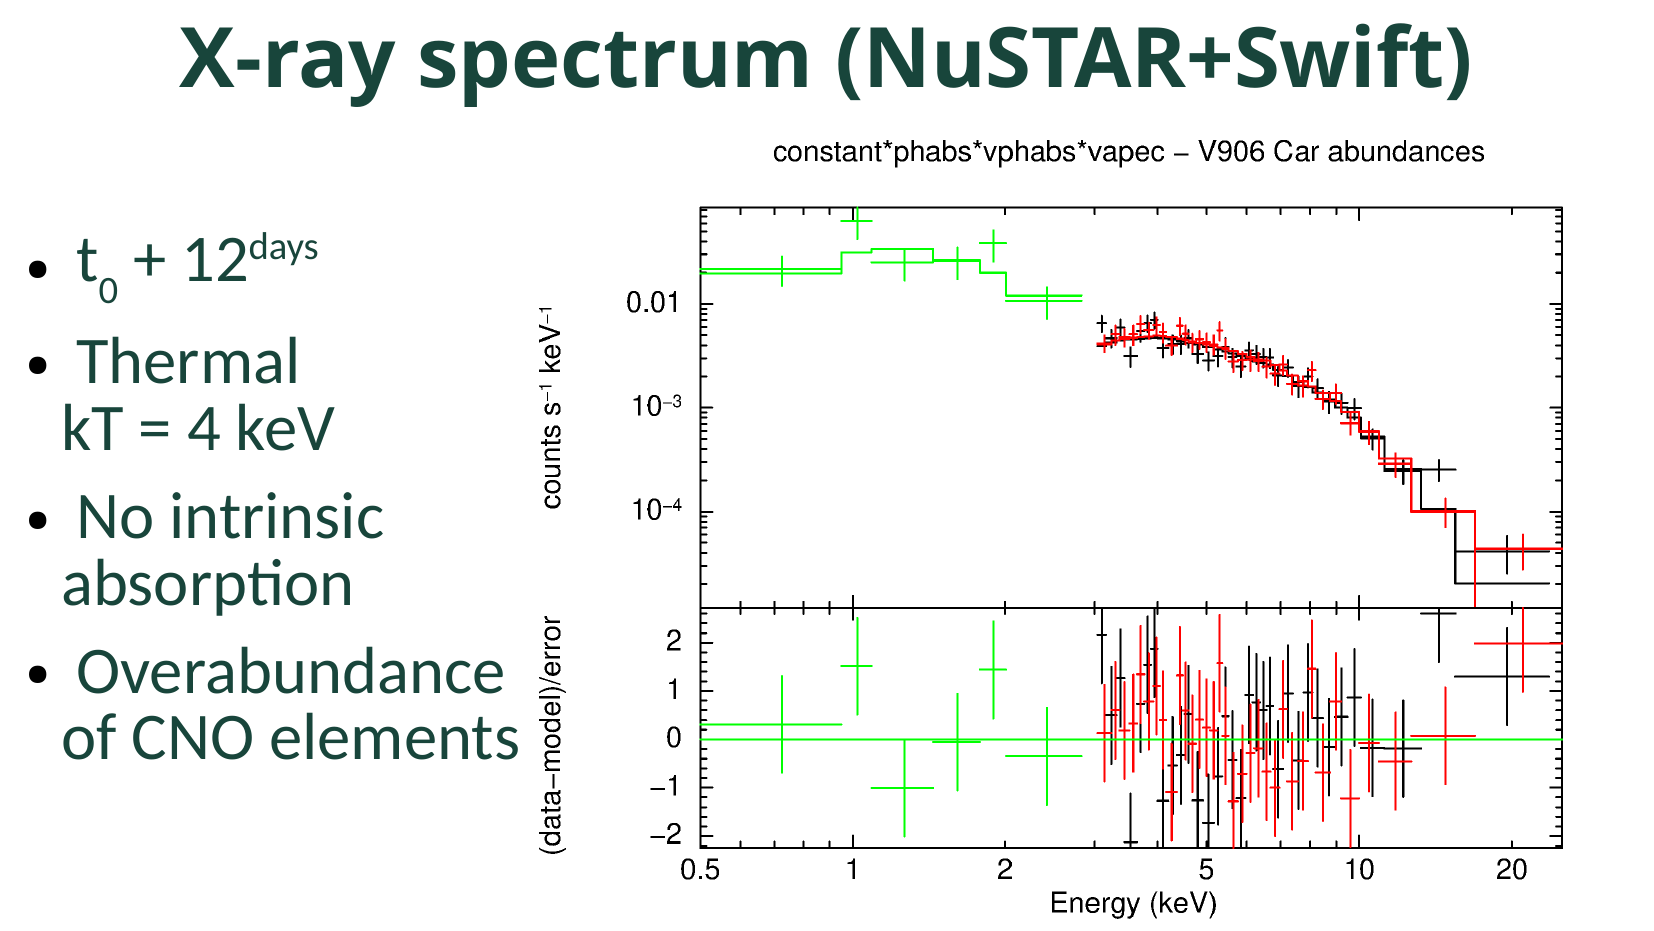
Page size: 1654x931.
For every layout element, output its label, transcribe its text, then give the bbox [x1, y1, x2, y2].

text_box t0 + 12days Thermal kT = 4 keV No intrinsic absorption Overabundance of CNO elements [25, 142, 538, 931]
title X-ray spectrum (NuSTAR+Swift) [82, 0, 1571, 142]
picture [526, 129, 1577, 926]
